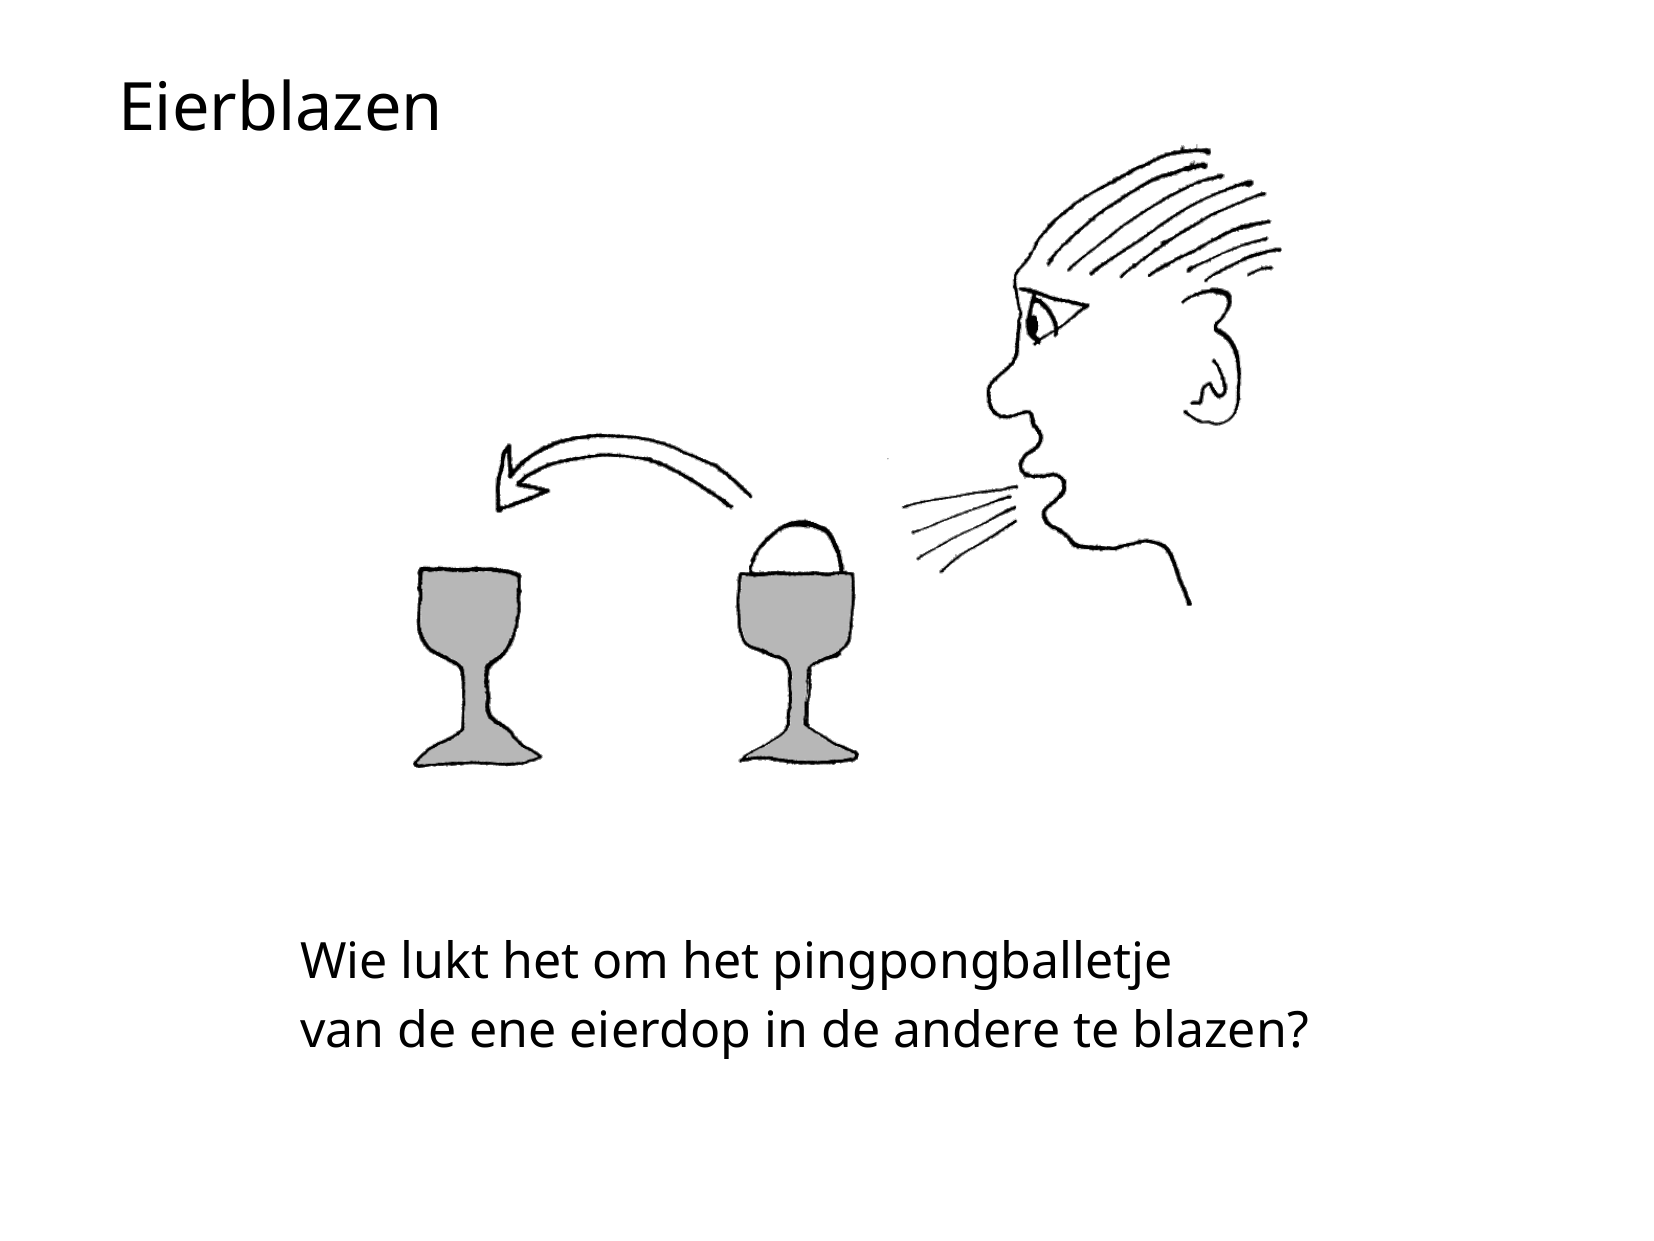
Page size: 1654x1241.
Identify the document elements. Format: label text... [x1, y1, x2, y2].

picture [413, 144, 1282, 768]
text_box Eierblazen [118, 59, 447, 153]
text_box Wie lukt het om het pingpongballetje van de ene eierdop in de andere te blazen? [308, 923, 1302, 1063]
